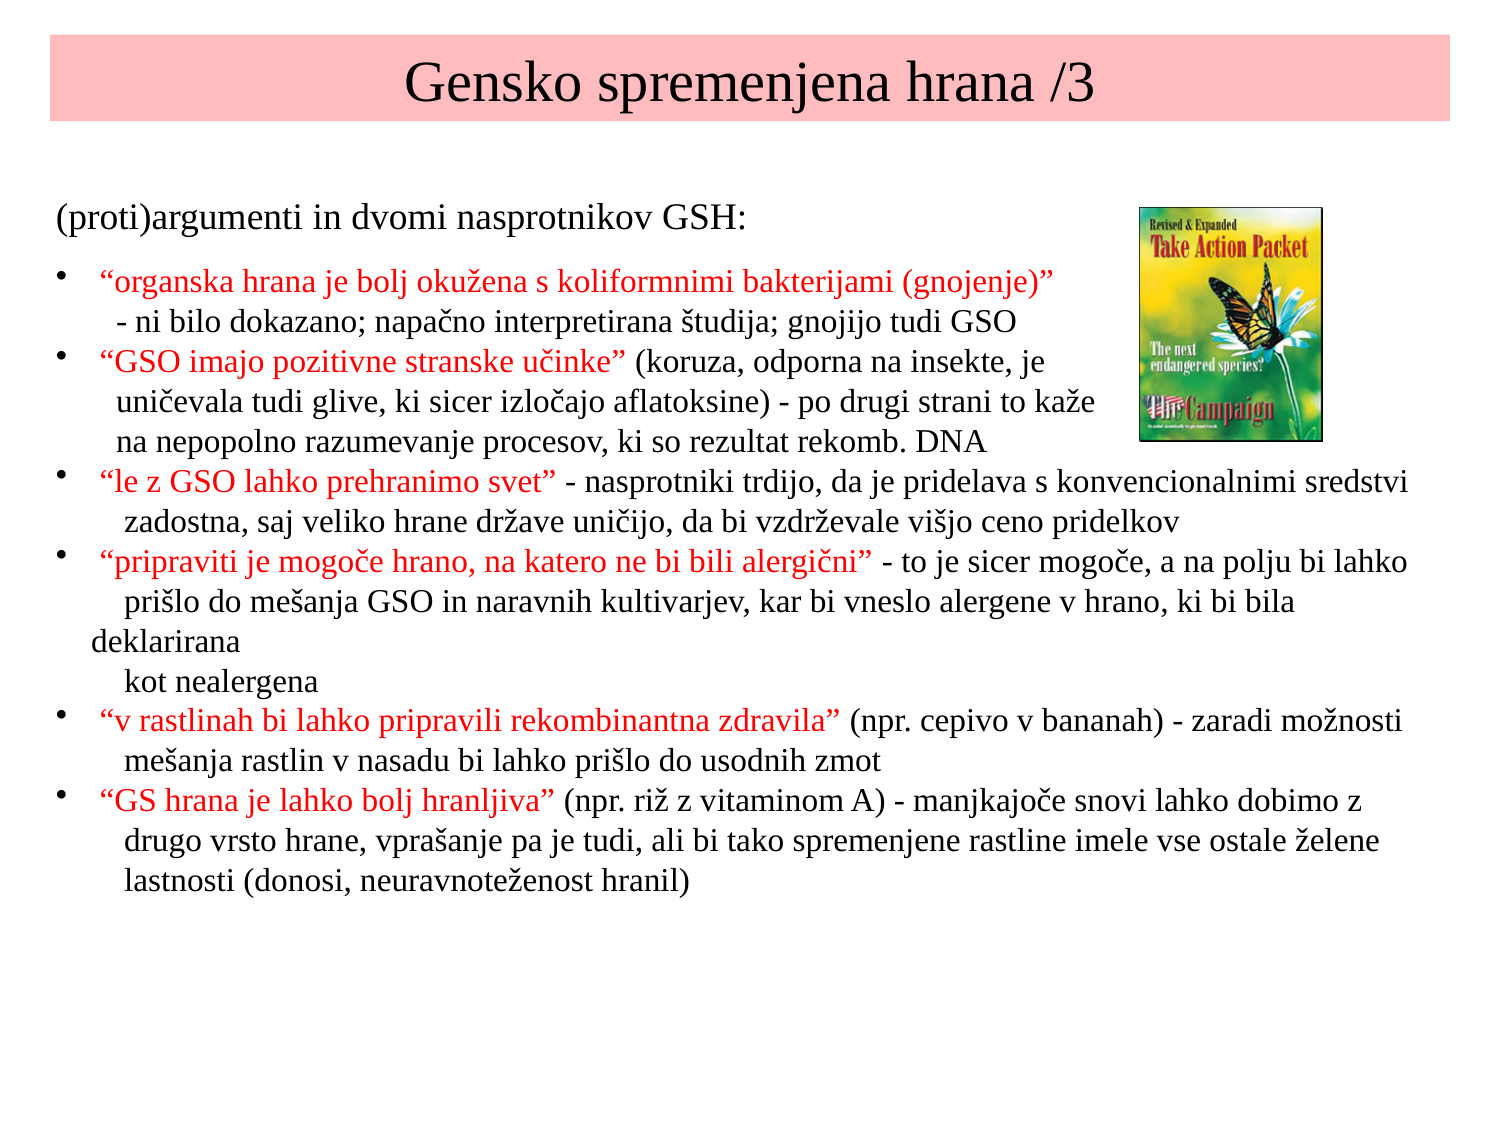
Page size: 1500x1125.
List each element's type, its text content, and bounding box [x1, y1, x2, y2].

text_box Gensko spremenjena hrana /3 [50, 34, 1450, 122]
text_box (proti)argumenti in dvomi nasprotnikov GSH: “organska hrana je bolj okužena s koliformnimi bakterijami (gnojenje)” - ni bilo dokazano; napačno interpretirana študija; gnojijo tudi GSO “GSO imajo pozitivne stranske učinke” (koruza, odporna na insekte, je uničevala tudi glive, ki sicer izločajo aflatoksine) - po drugi strani to kaže na nepopolno razumevanje procesov, ki so rezultat rekomb. DNA “le z GSO lahko prehranimo svet” - nasprotniki trdijo, da je pridelava s konvencionalnimi sredstvi zadostna, saj veliko hrane države uničijo, da bi vzdrževale višjo ceno pridelkov “pripraviti je mogoče hrano, na katero ne bi bili alergični” - to je sicer mogoče, a na polju bi lahko prišlo do mešanja GSO in naravnih kultivarjev, kar bi vneslo alergene v hrano, ki bi bila deklarirana kot nealergena “v rastlinah bi lahko pripravili rekombinantna zdravila” (npr. cepivo v bananah) - zaradi možnosti mešanja rastlin v nasadu bi lahko prišlo do usodnih zmot “GS hrana je lahko bolj hranljiva” (npr. riž z vitaminom A) - manjkajoče snovi lahko dobimo z drugo vrsto hrane, vprašanje pa je tudi, ali bi tako spremenjene rastline imele vse ostale želene lastnosti (donosi, neuravnoteženost hranil) [41, 184, 1445, 946]
picture [1139, 207, 1323, 442]
